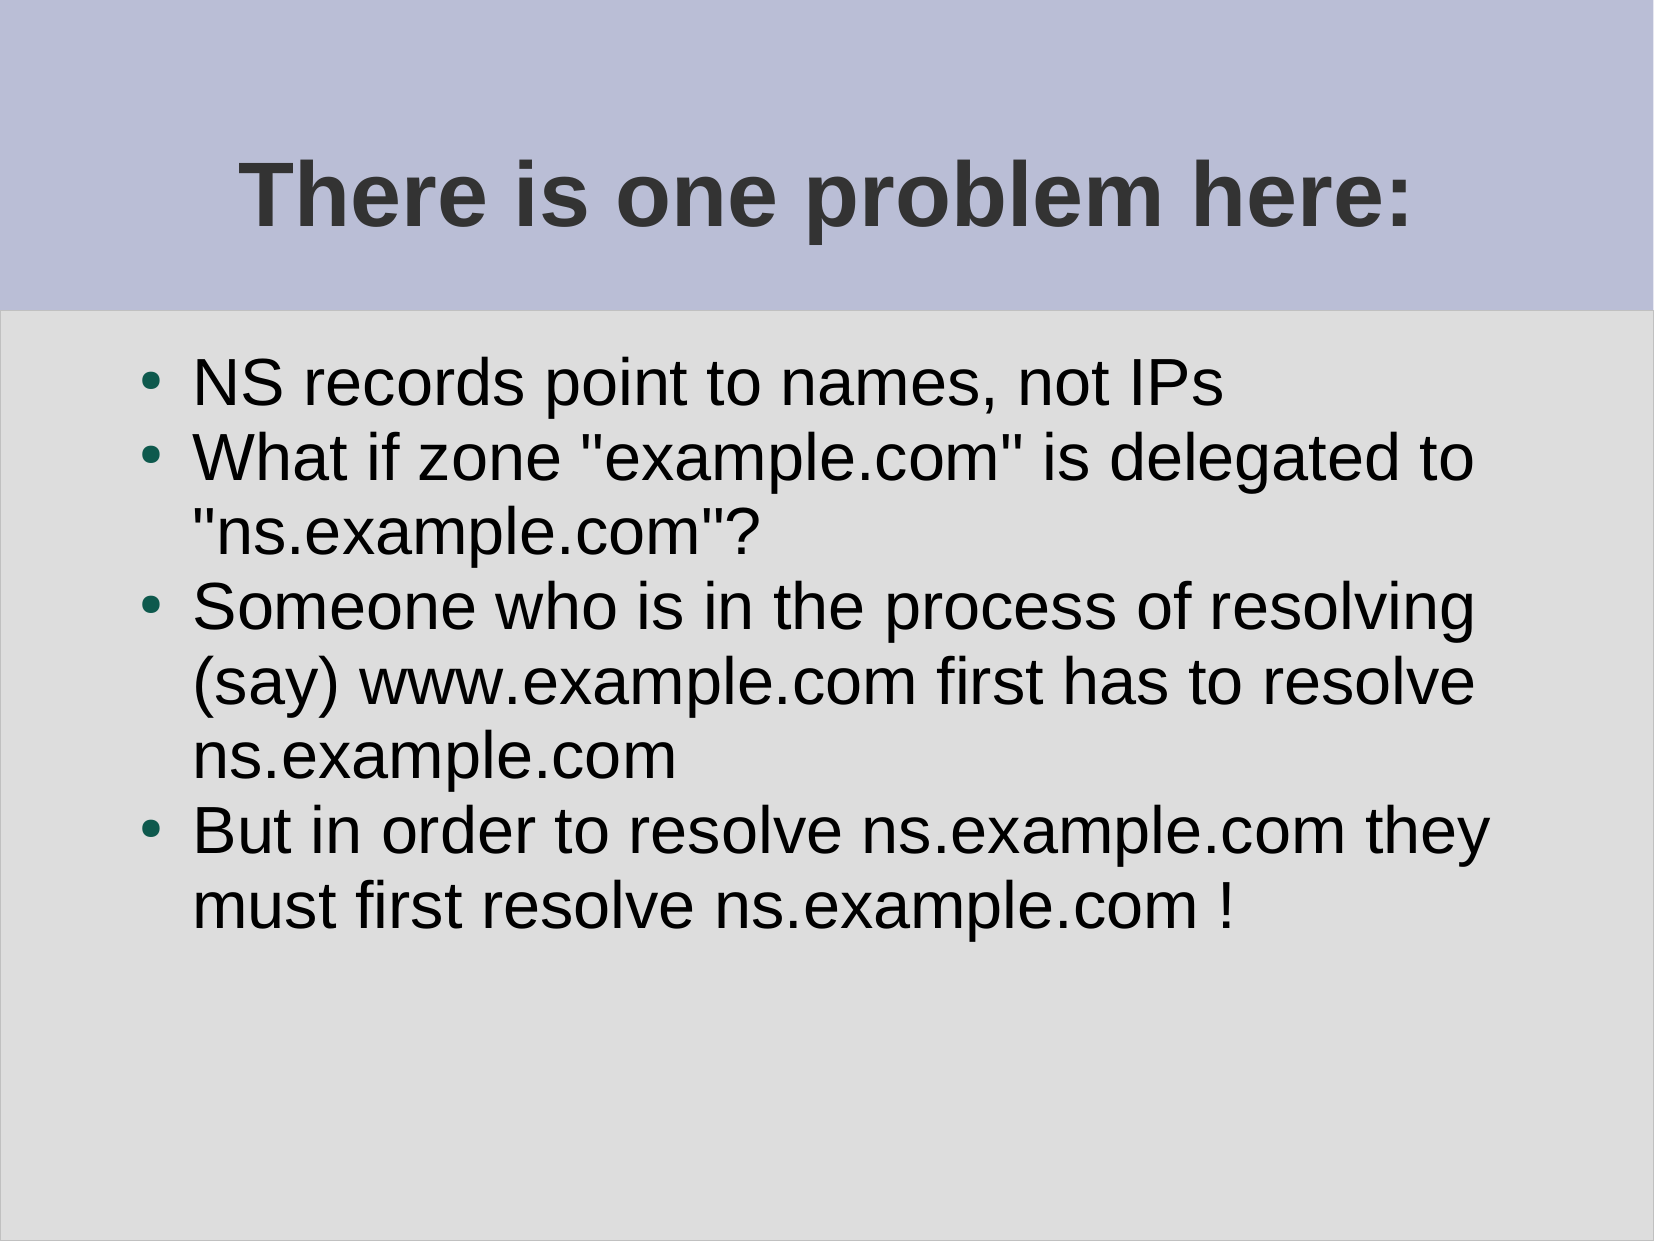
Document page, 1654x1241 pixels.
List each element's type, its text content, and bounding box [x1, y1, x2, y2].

list NS records point to names, not IPs What if zone "example.com" is delegated to "ns.example.com"? Someone who is in the process of resolving (say) www.example.com first has to resolve ns.example.com But in order to resolve ns.example.com they must first resolve ns.example.com ! [121, 344, 1534, 1127]
title There is one problem here: [121, 91, 1534, 299]
